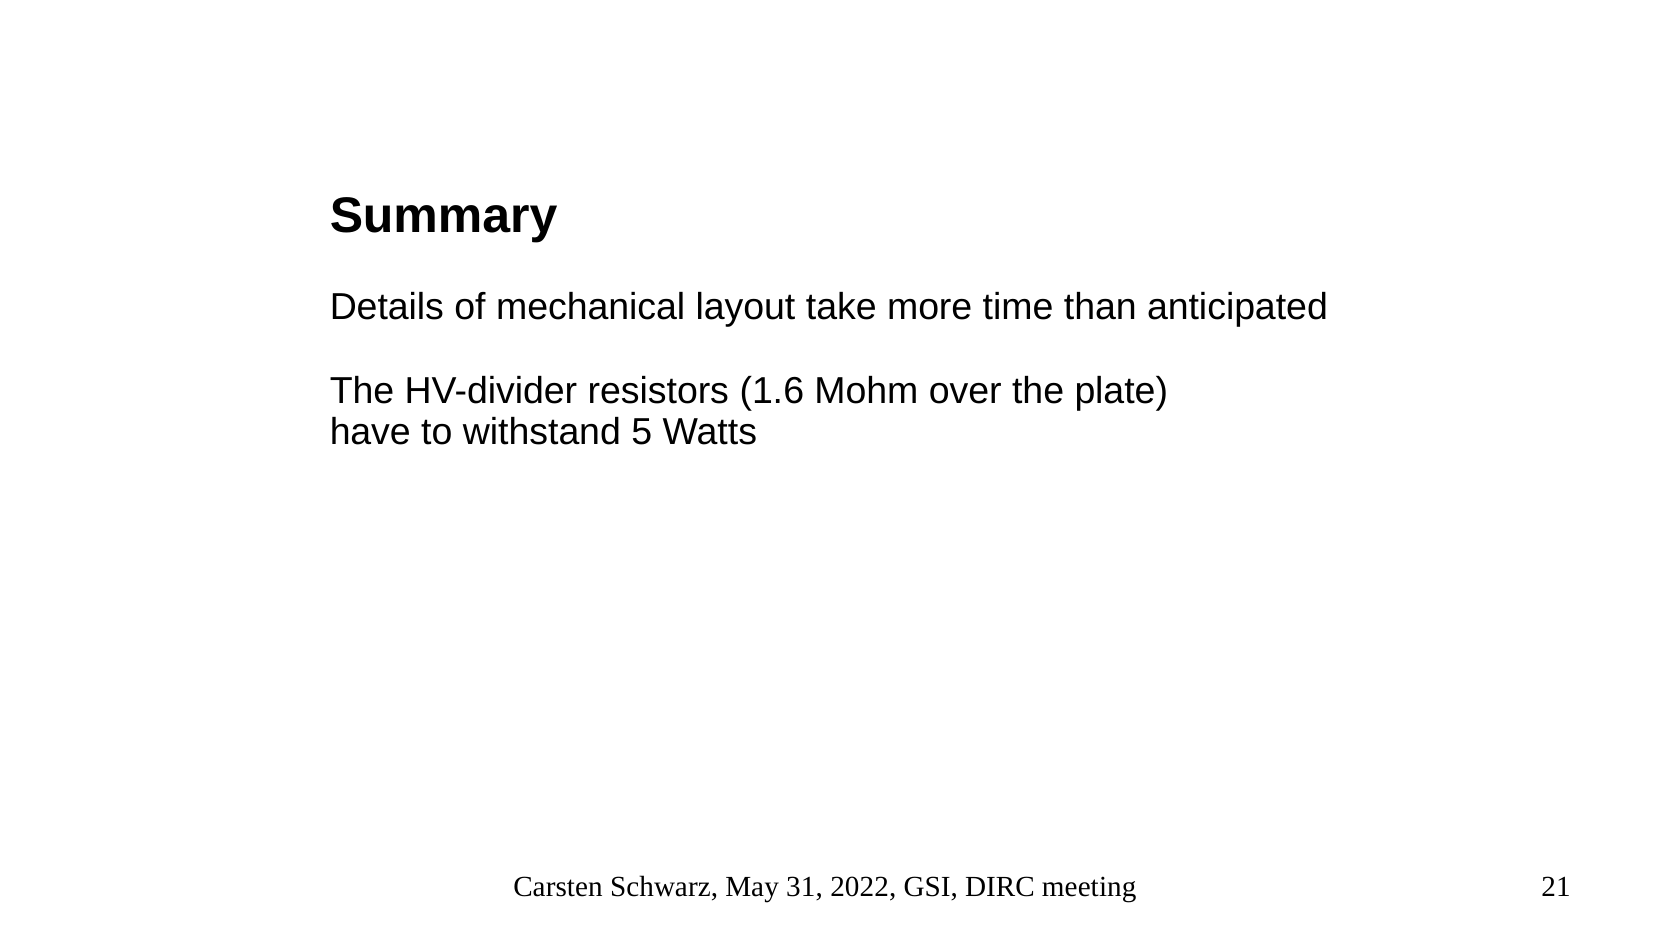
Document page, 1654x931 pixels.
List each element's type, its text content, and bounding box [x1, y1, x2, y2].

text_box Summary Details of mechanical layout take more time than anticipated The HV-divider resistors (1.6 Mohm over the plate) have to withstand 5 Watts [315, 180, 1344, 461]
